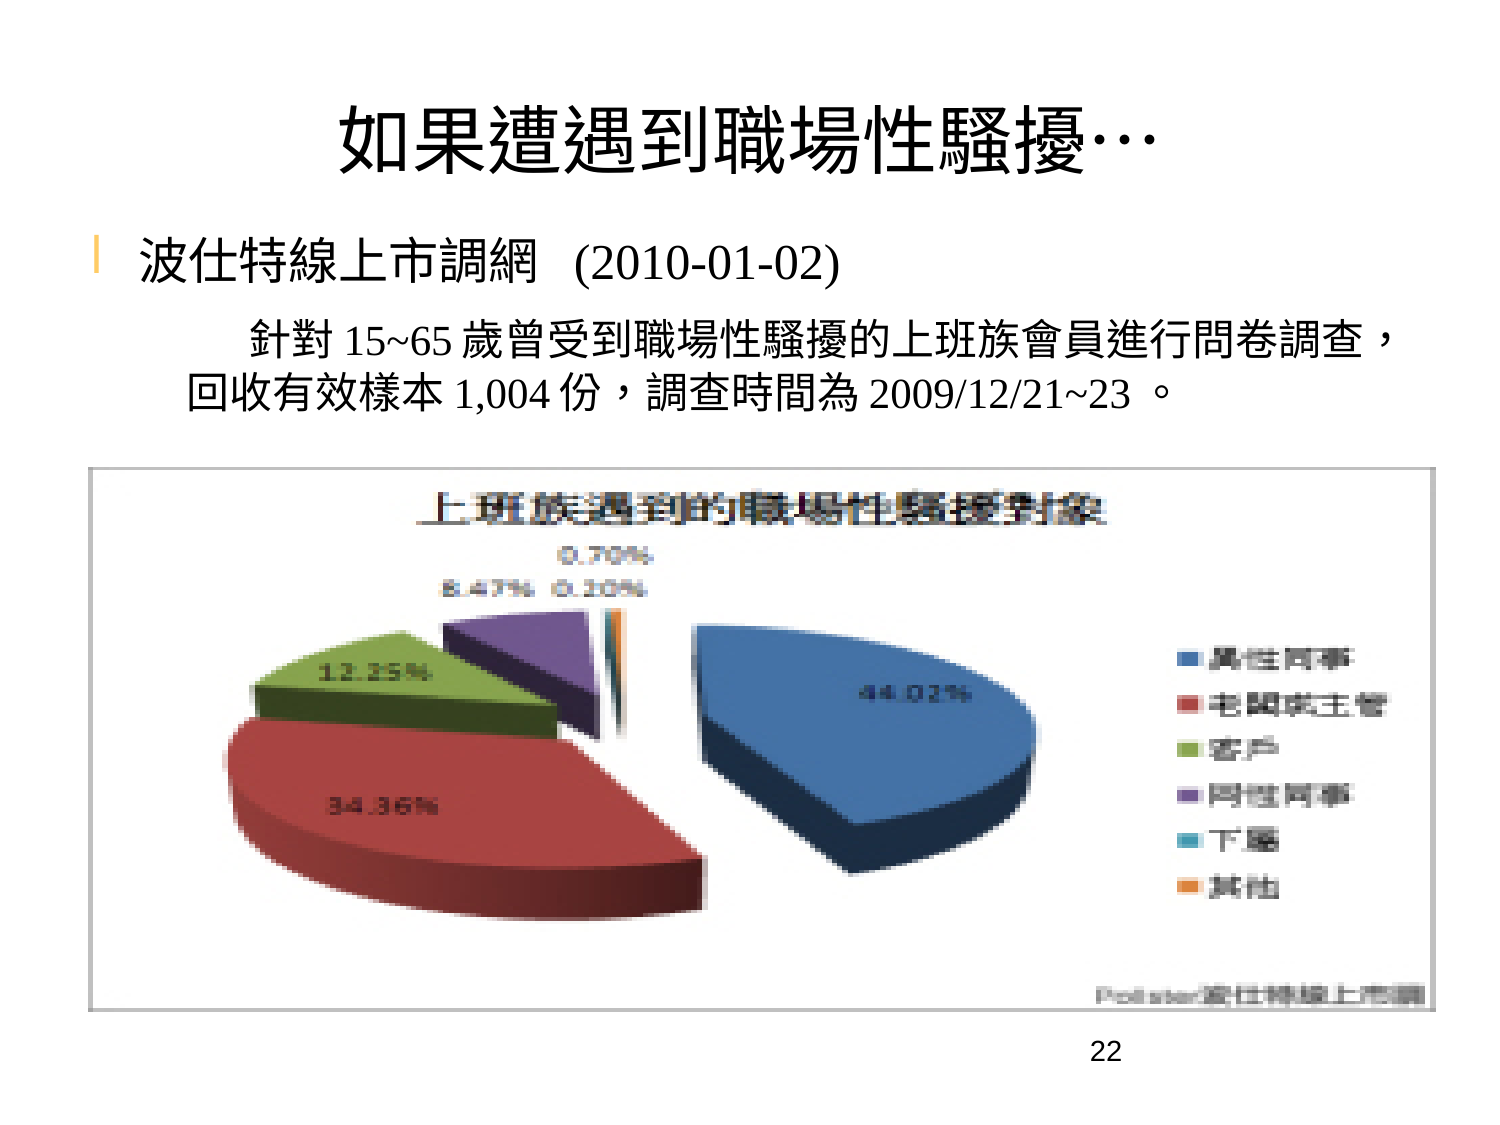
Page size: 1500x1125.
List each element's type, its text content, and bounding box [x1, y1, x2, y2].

list 波仕特線上市調網 (2010-01-02) 針對15~65歲曾受到職場性騷擾的上班族會員進行問卷調查，回收有效樣本1,004份，調查時間為2009/12/21~23。 資料引自http://news.sina.com.tw/article/20100102/2628746.html [75, 208, 1426, 1047]
picture [88, 467, 1436, 1012]
title 如果遭遇到職場性騷擾… [75, 45, 1426, 208]
text_box [1074, 1047, 1426, 1103]
